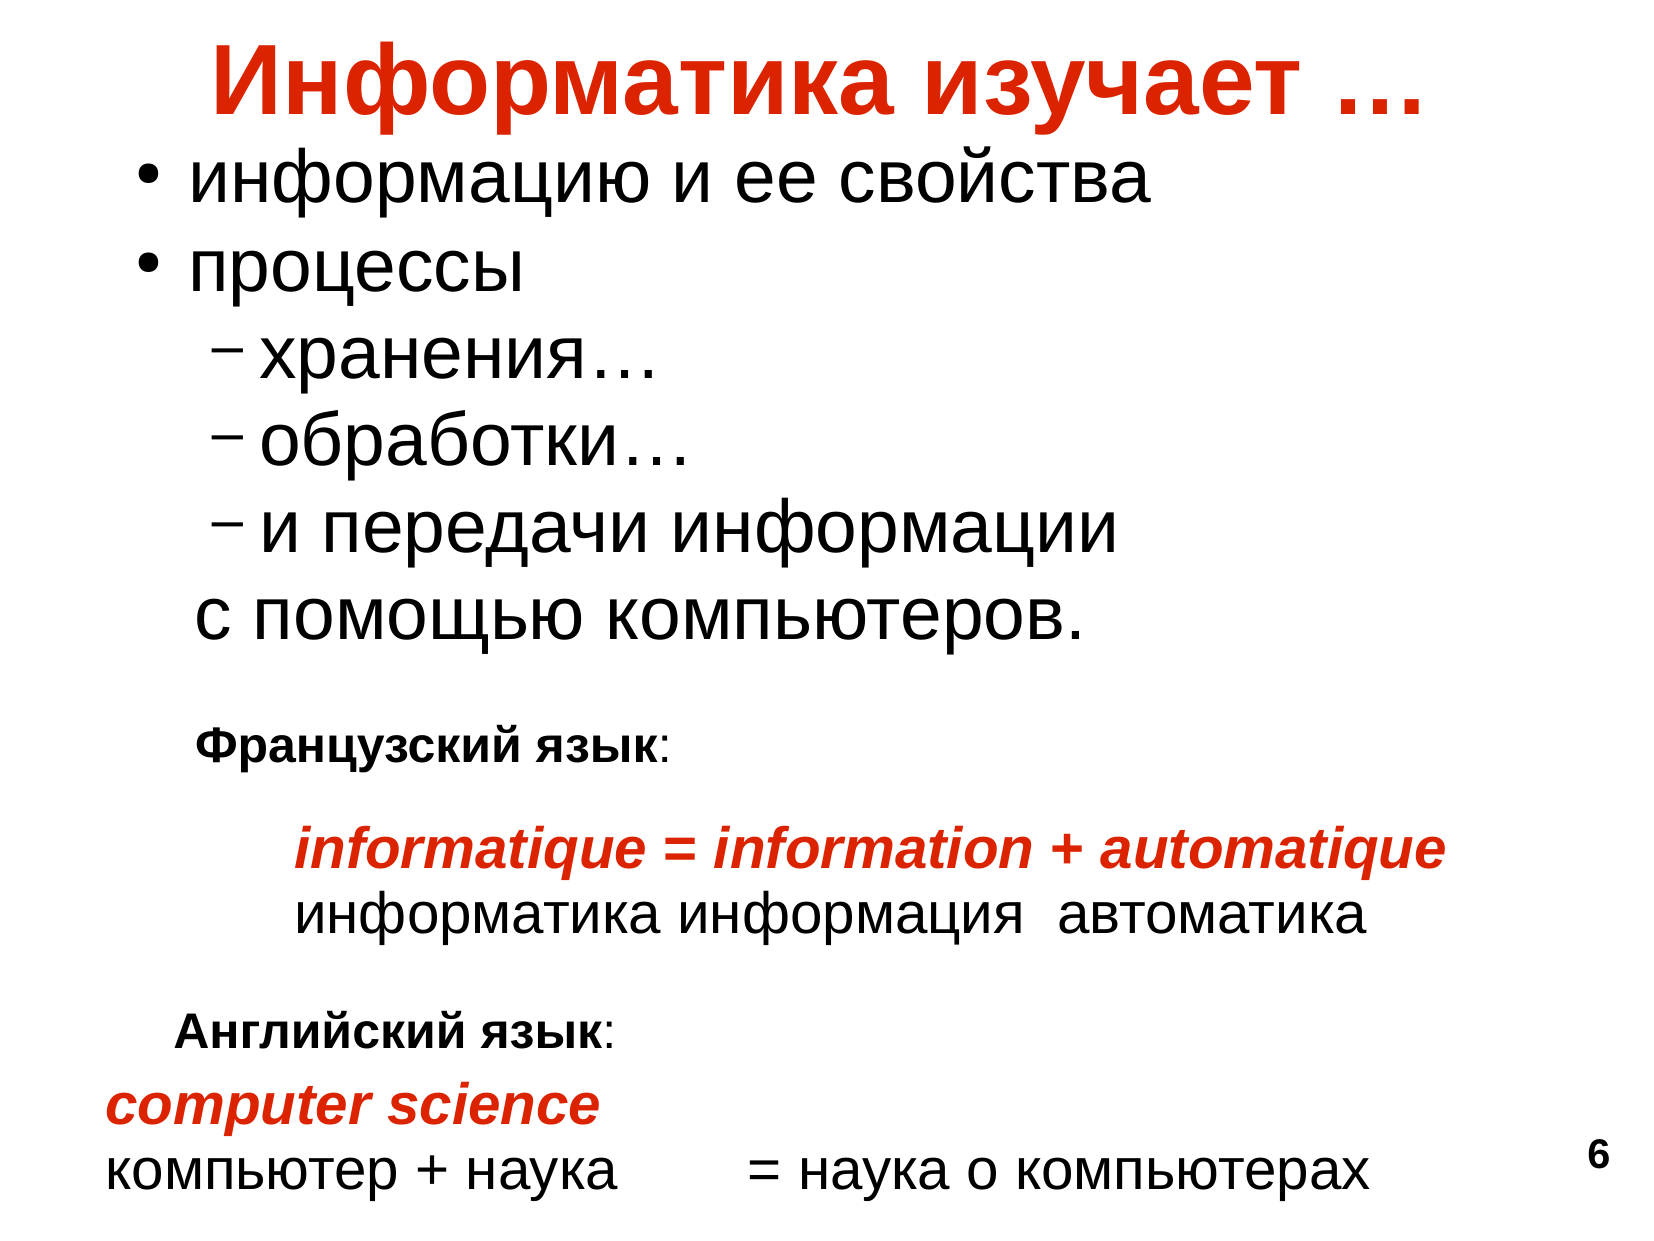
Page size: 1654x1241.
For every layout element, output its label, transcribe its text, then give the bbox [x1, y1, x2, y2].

title Информатика изучает … [97, 16, 1545, 144]
text_box computer science компьютер + наука = наука о компьютерах [90, 1064, 1387, 1210]
text_box <номер> [1387, 1123, 1626, 1210]
list информацию и ее свойства процессы хранения… обработки… и передачи информации с помощью компьютеров. [102, 134, 1550, 671]
text_box Французский язык: [180, 709, 687, 782]
text_box informatique = information + automatique информатика информация автоматика [279, 807, 1463, 954]
text_box Английский язык: [158, 995, 632, 1064]
